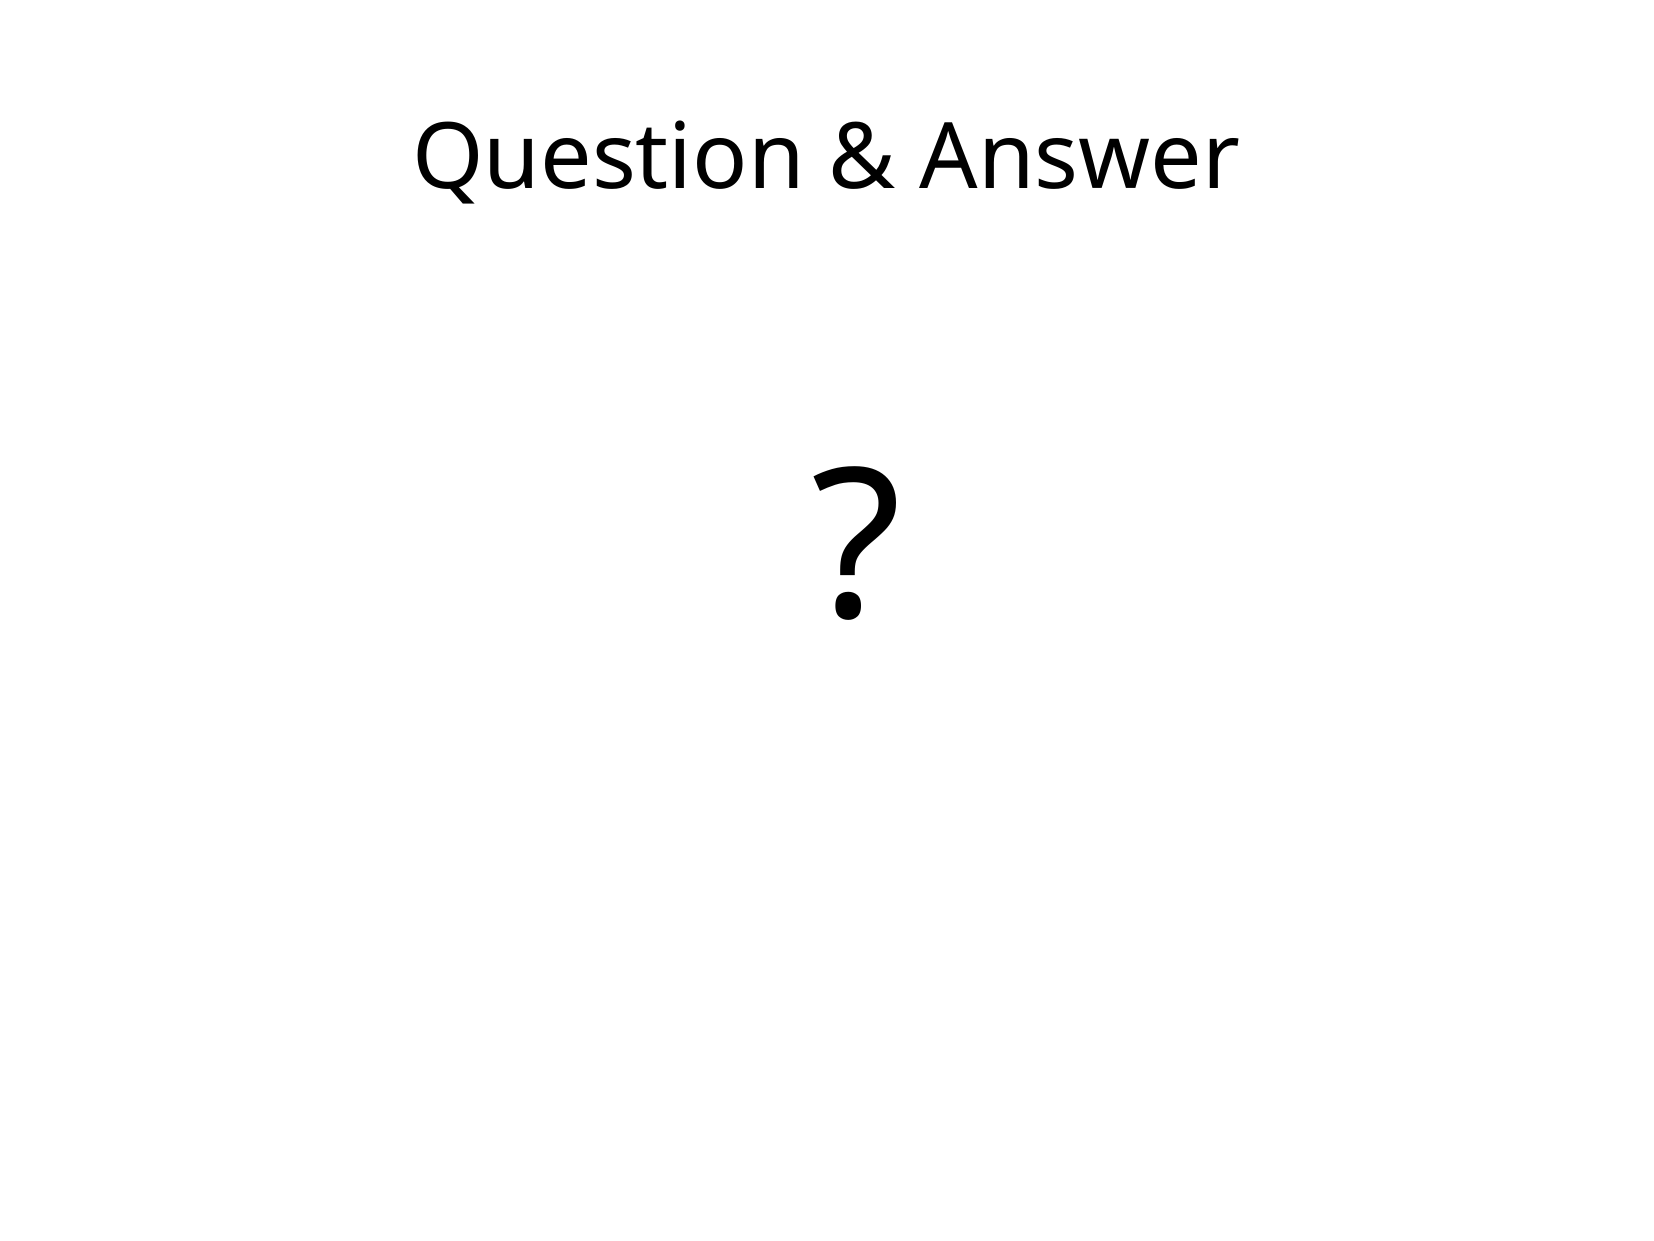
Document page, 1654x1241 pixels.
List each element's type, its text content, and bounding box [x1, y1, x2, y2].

list ? [82, 290, 1538, 1010]
title Question & Answer [82, 49, 1571, 257]
